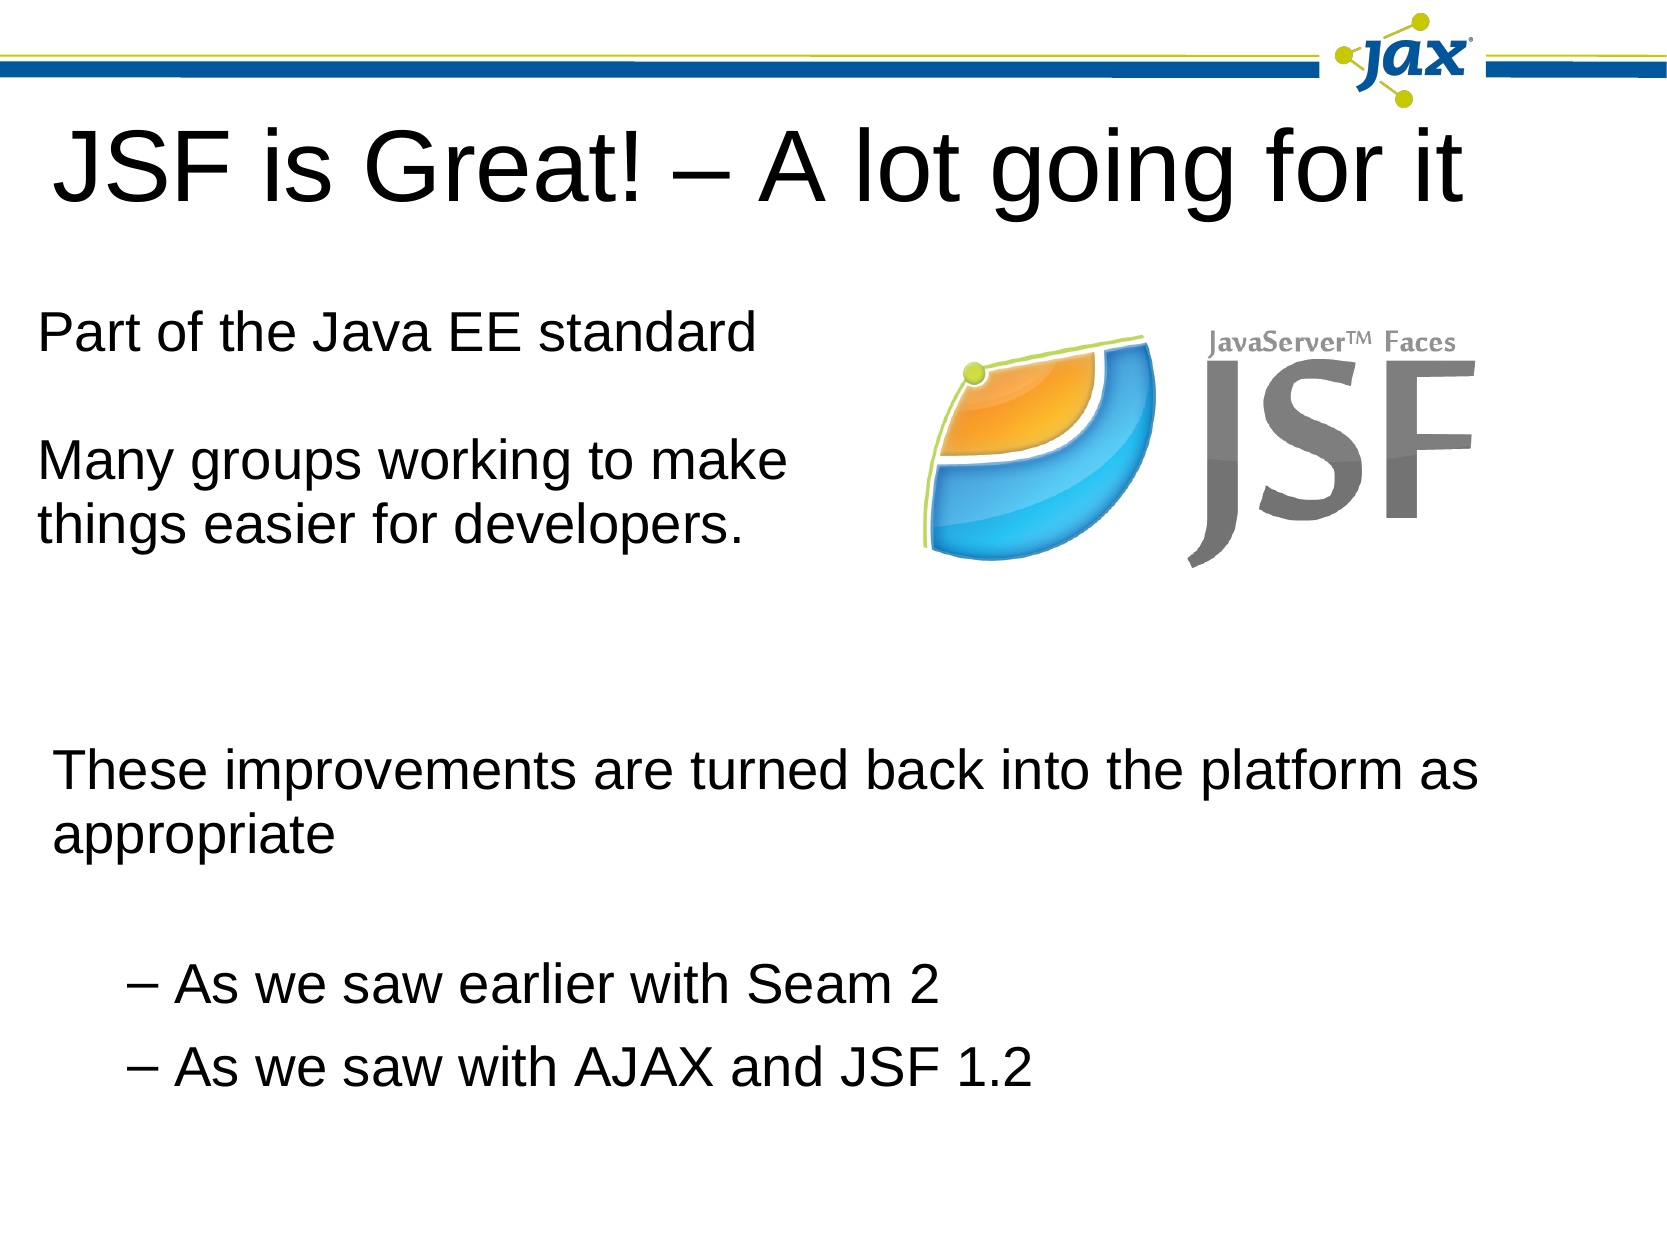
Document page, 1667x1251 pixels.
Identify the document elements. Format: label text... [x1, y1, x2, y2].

picture [738, 224, 1667, 689]
picture [1335, 13, 1473, 91]
list Part of the Java EE standard Many groups working to make things easier for developers. [37, 300, 807, 694]
title JSF is Great! – A lot going for it [37, 91, 1651, 230]
list These improvements are turned back into the platform as appropriate As we saw earlier with Seam 2 As we saw with AJAX and JSF 1.2 [37, 730, 1613, 1125]
